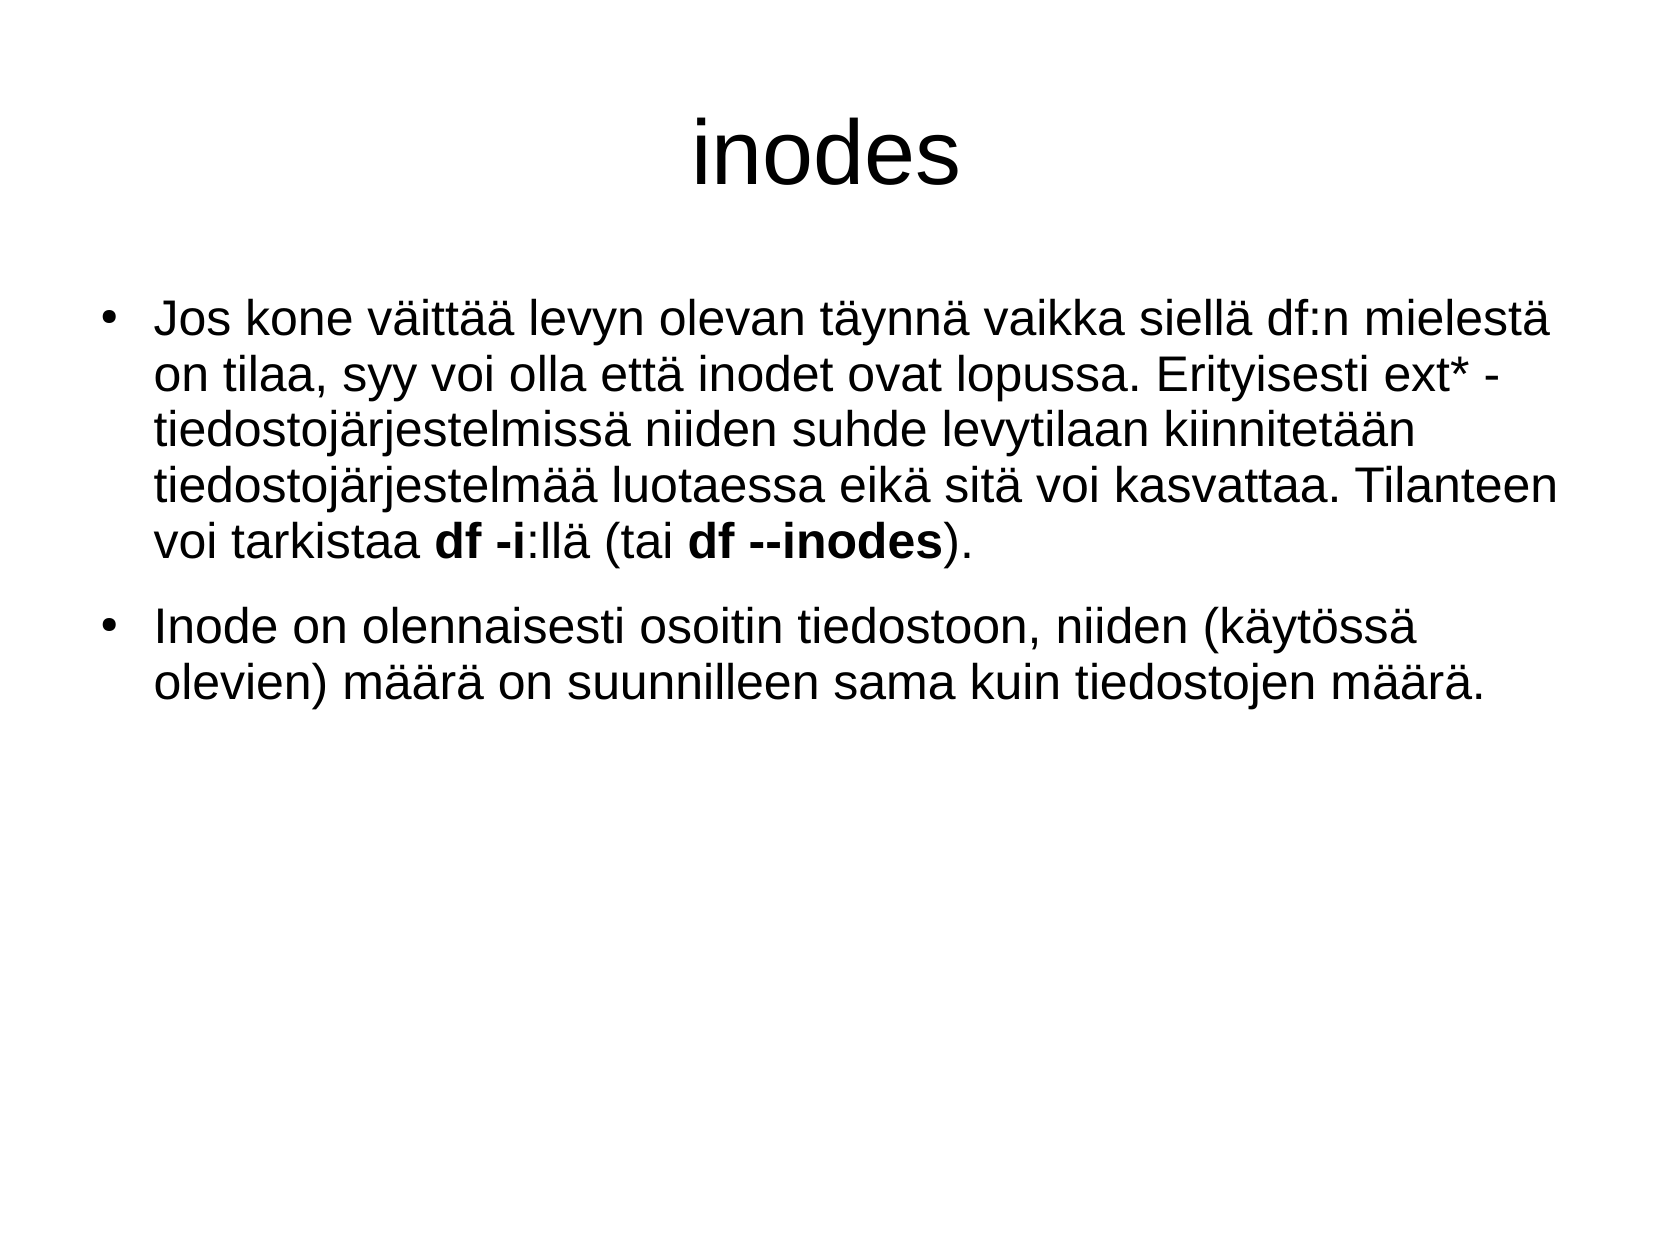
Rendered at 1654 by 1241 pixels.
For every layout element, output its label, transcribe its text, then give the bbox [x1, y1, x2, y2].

title inodes [82, 49, 1571, 257]
list Jos kone väittää levyn olevan täynnä vaikka siellä df:n mielestä on tilaa, syy voi olla että inodet ovat lopussa. Erityisesti ext* -tiedostojärjestelmissä niiden suhde levytilaan kiinnitetään tiedostojärjestelmää luotaessa eikä sitä voi kasvattaa. Tilanteen voi tarkistaa df -i:llä (tai df --inodes). Inode on olennaisesti osoitin tiedostoon, niiden (käytössä olevien) määrä on suunnilleen sama kuin tiedostojen määrä. [82, 290, 1571, 1010]
